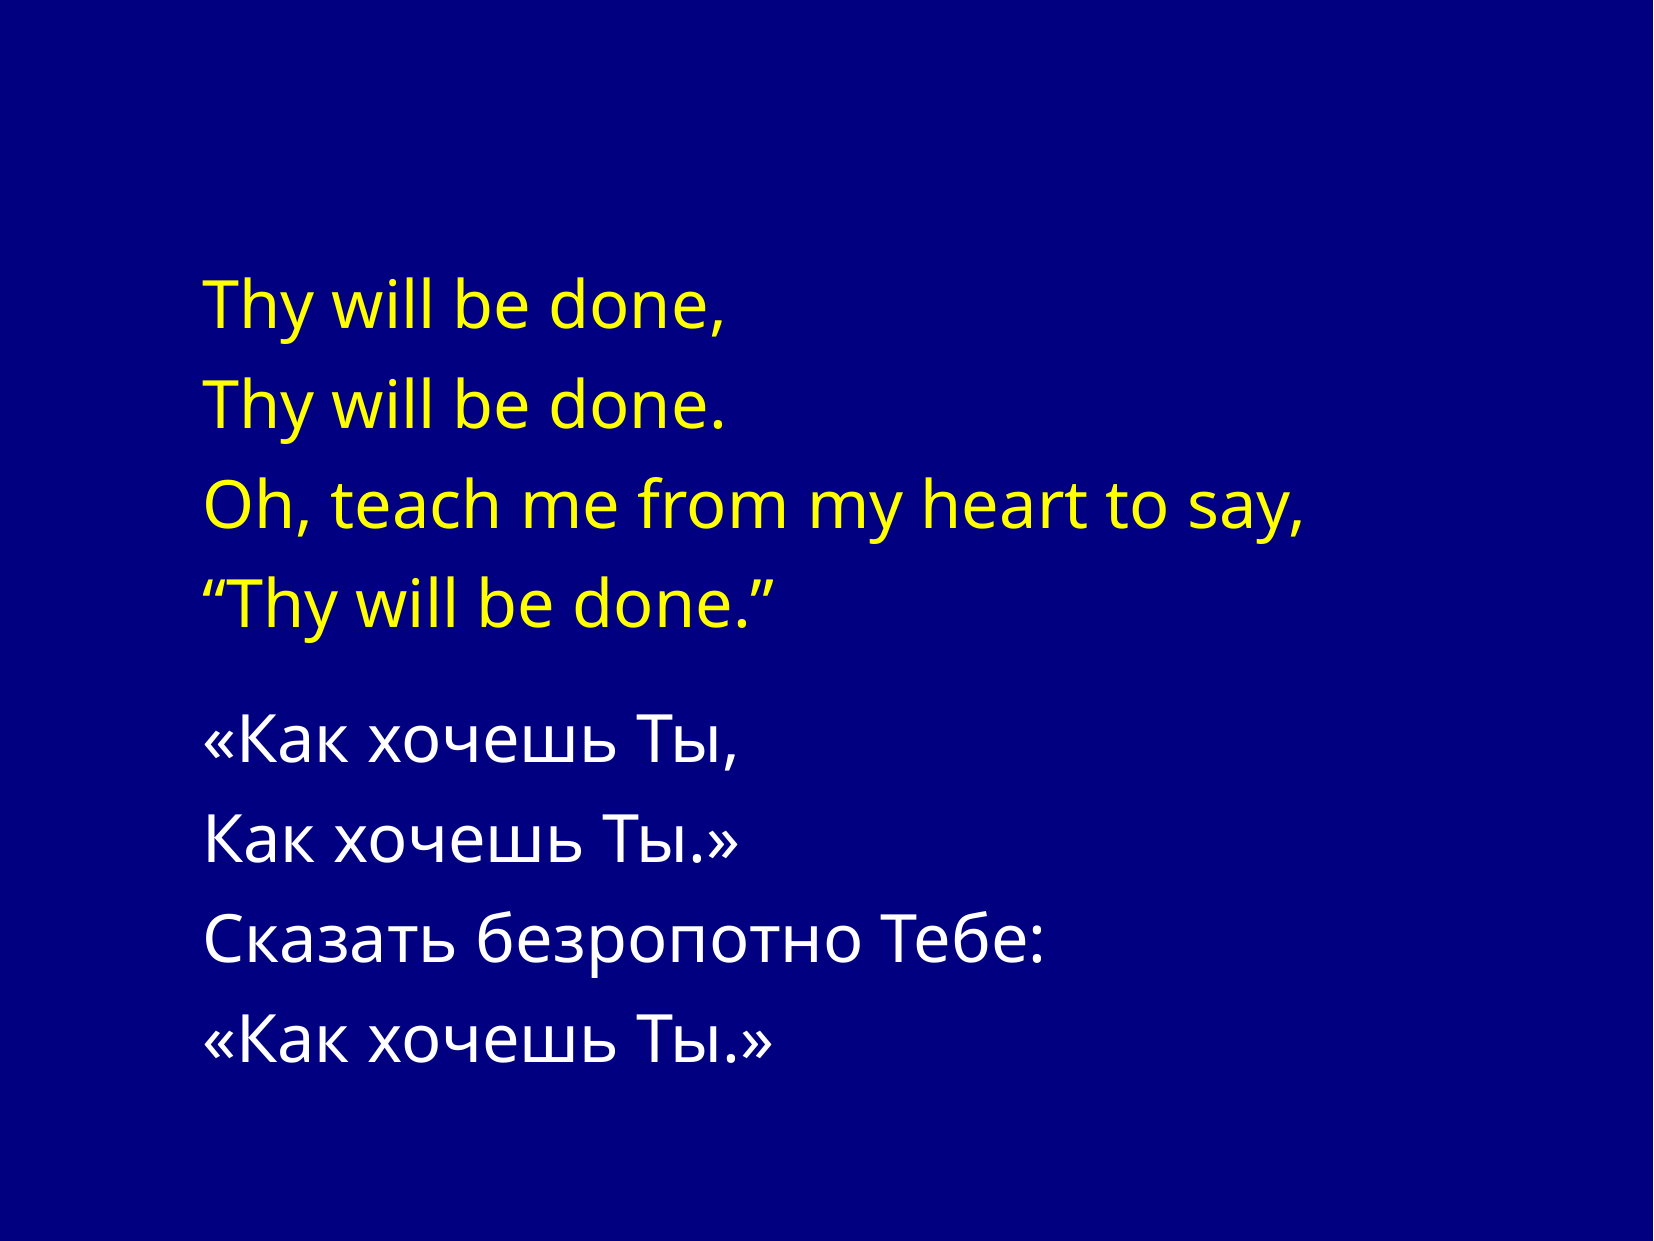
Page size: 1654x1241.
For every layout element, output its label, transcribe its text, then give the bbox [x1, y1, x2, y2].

text_box «Как хочешь Ты, Как хочешь Ты.» Сказать безропотно Тебе: «Как хочешь Ты.» [75, 675, 1576, 1163]
text_box Thy will be done, Thy will be done. Oh, teach me from my heart to say, “Thy will be done.” [75, 150, 1576, 638]
